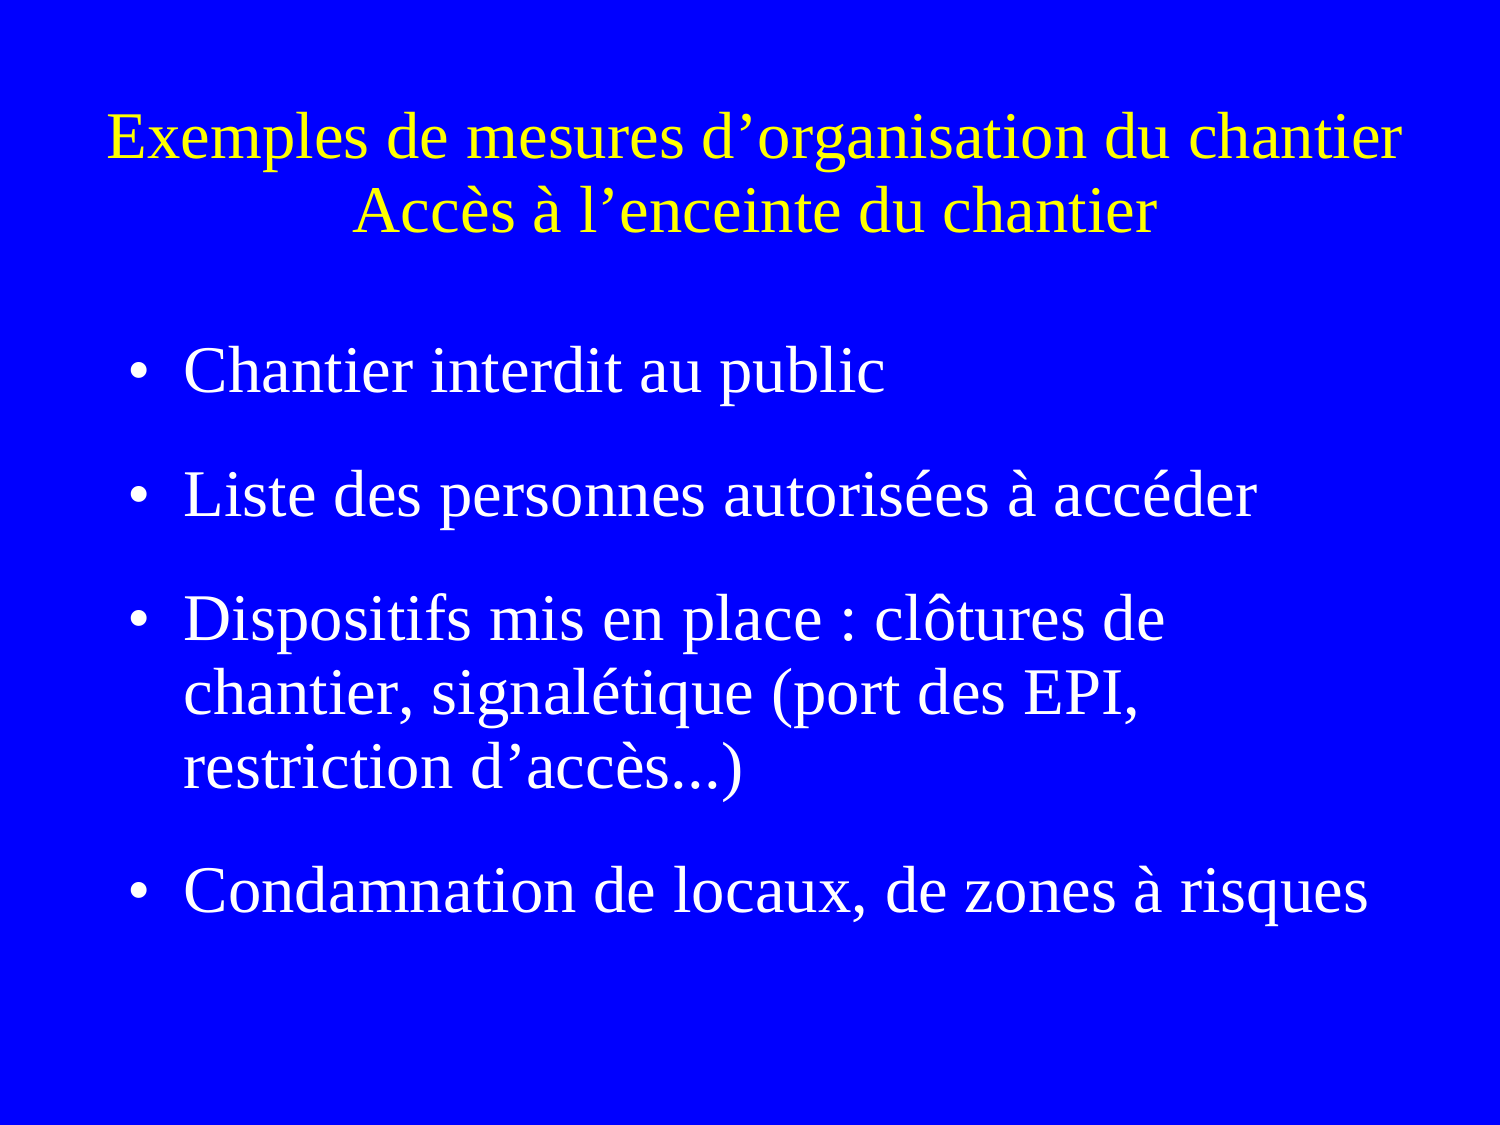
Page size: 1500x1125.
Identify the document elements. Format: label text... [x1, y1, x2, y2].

title Exemples de mesures d’organisation du chantier Accès à l’enceinte du chantier [53, 79, 1459, 268]
list Chantier interdit au public Liste des personnes autorisées à accéder Dispositifs mis en place : clôtures de chantier, signalétique (port des EPI, restriction d’accès...) Condamnation de locaux, de zones à risques [112, 324, 1388, 1000]
